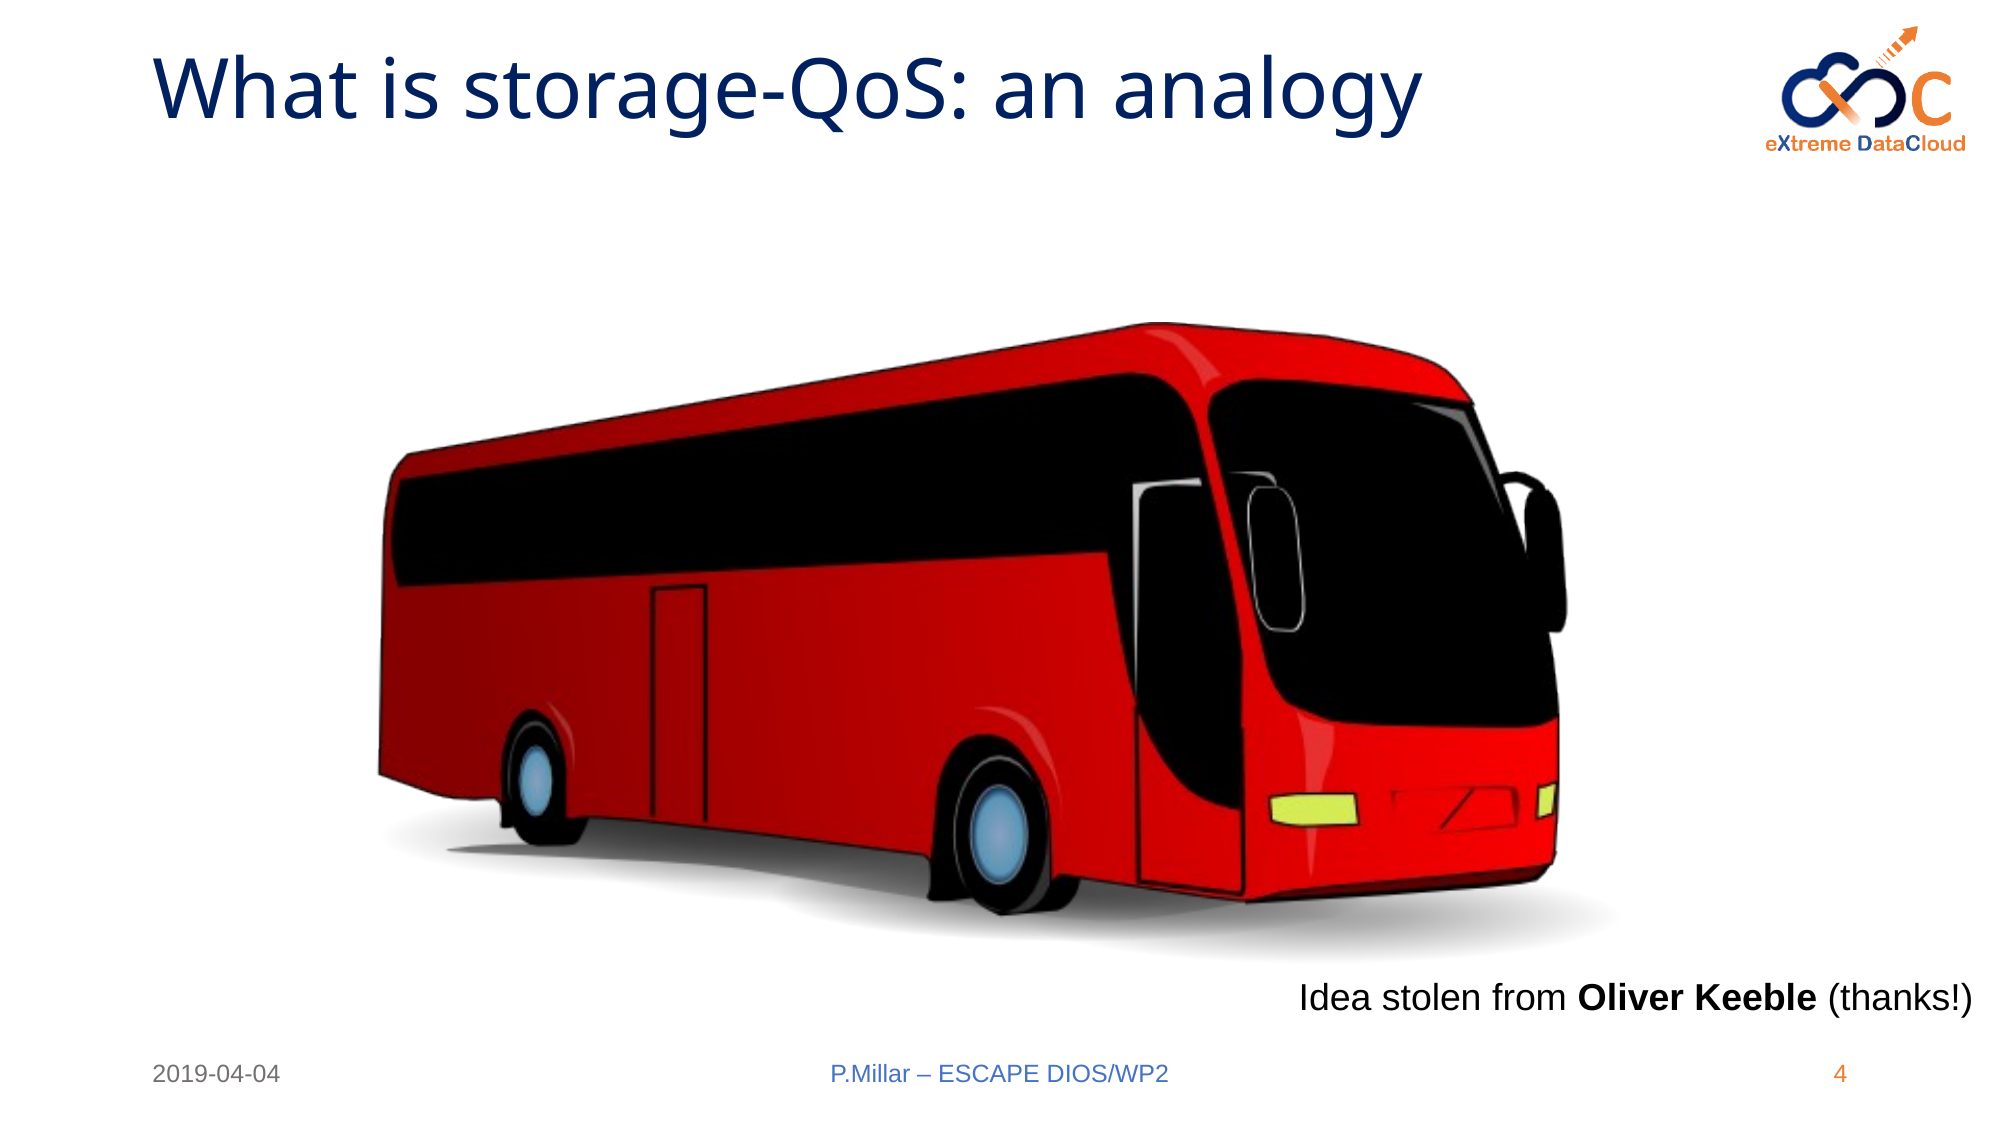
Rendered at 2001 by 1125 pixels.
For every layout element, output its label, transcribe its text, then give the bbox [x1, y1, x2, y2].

text_box Idea stolen from Oliver Keeble (thanks!) [1204, 968, 1989, 1026]
picture [1740, 18, 1985, 170]
slide_number 2019-04-04 [137, 1042, 588, 1103]
slide_number <number> [1412, 1042, 1863, 1103]
picture [375, 322, 1625, 964]
footer P.Millar – ESCAPE DIOS/WP2 [662, 1042, 1338, 1103]
title What is storage-QoS: an analogy [137, 18, 1777, 152]
